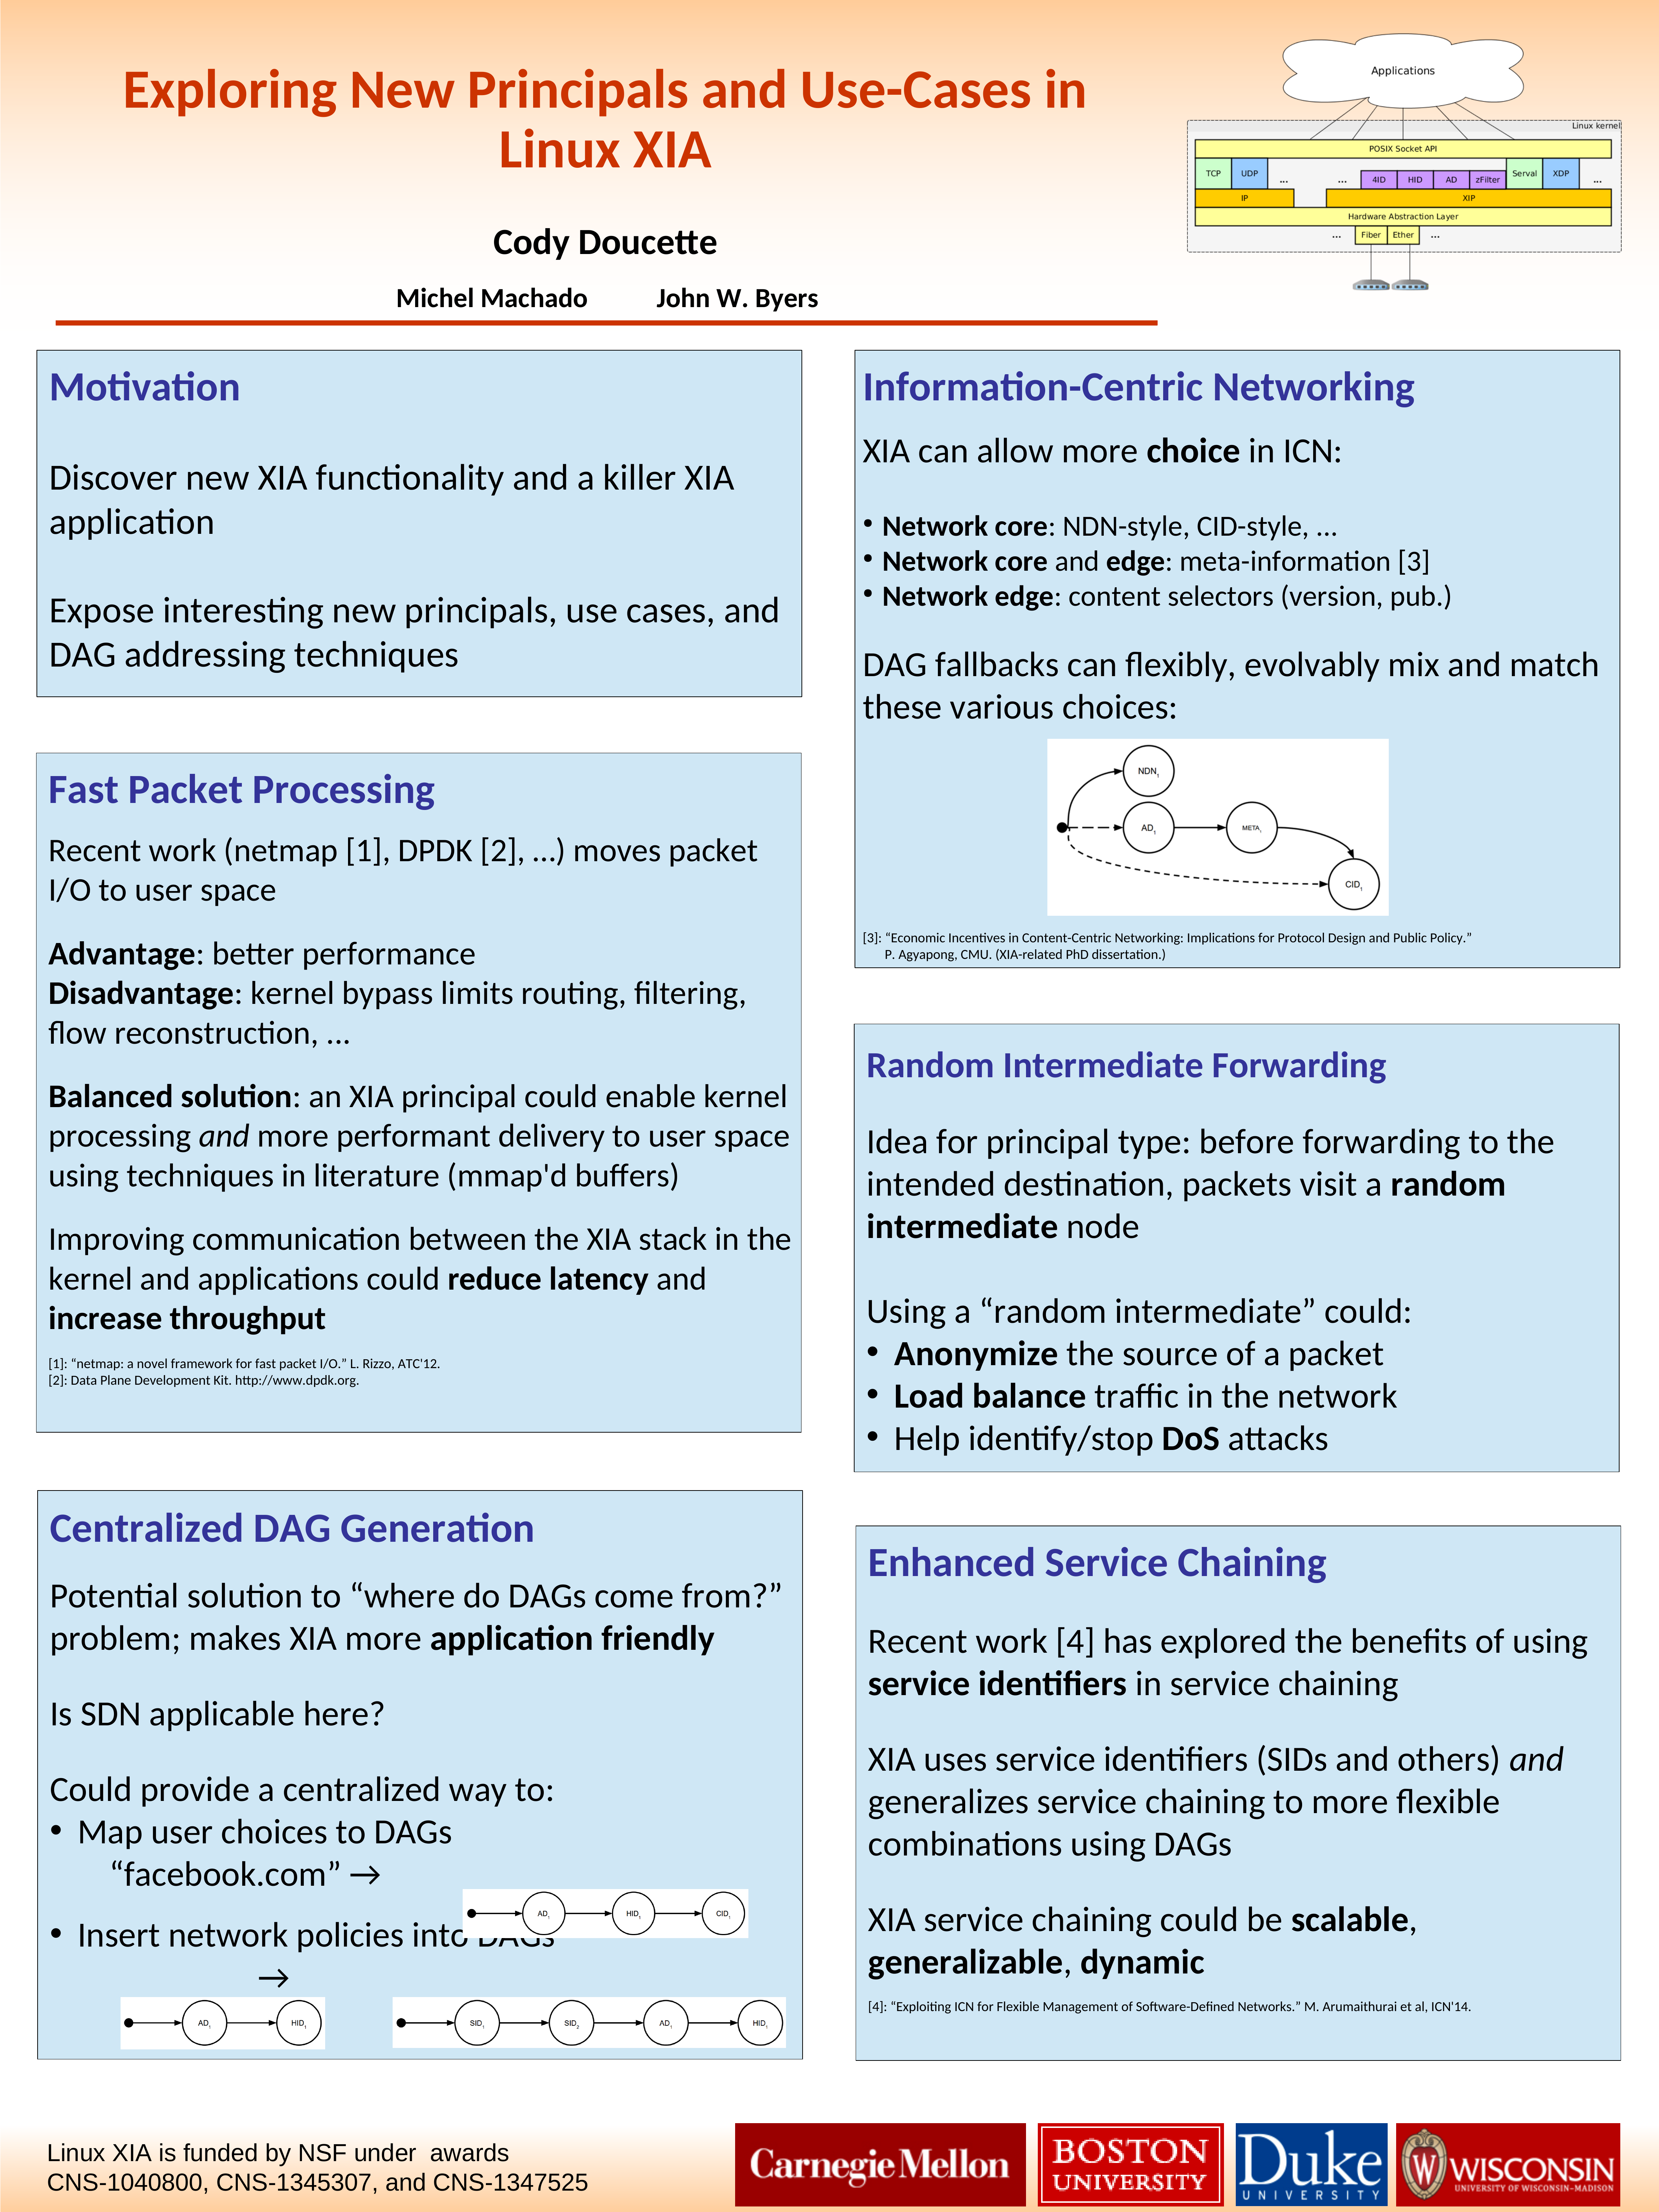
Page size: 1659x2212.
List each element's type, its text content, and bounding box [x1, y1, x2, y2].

text_box Centralized DAG Generation Potential solution to “where do DAGs come from?” problem; makes XIA more application friendly Is SDN applicable here? Could provide a centralized way to: Map user choices to DAGs “facebook.com” → Insert network policies into DAGs → [44, 1498, 808, 2042]
text_box [855, 350, 1620, 968]
text_box [0, 0, 1659, 332]
text_box [37, 1491, 803, 2059]
text_box Fast Packet Processing Recent work (netmap [1], DPDK [2], …) moves packet I/O to user space Advantage: better performance Disadvantage: kernel bypass limits routing, filtering, flow reconstruction, ... Balanced solution: an XIA principal could enable kernel processing and more performant delivery to user space using techniques in literature (mmap'd buffers) Improving communication between the XIA stack in the kernel and applications could reduce latency and increase throughput [1]: “netmap: a novel framework for fast packet I/O.” L. Rizzo, ATC'12. [2]: Data Plane Development Kit. http://www.dpdk.org. [43, 759, 807, 1391]
text_box [856, 1526, 1621, 2060]
picture [121, 1997, 325, 2049]
text_box Cody Doucette [55, 198, 1156, 281]
title Exploring New Principals and Use-Cases in Linux XIA [55, 44, 1156, 195]
picture [1179, 22, 1630, 302]
text_box Motivation Discover new XIA functionality and a killer XIA application Expose interesting new principals, use cases, and DAG addressing techniques [44, 356, 808, 727]
picture [1396, 2123, 1620, 2206]
picture [735, 2123, 1026, 2206]
picture [1038, 2123, 1224, 2206]
text_box Enhanced Service Chaining Recent work [4] has explored the benefits of using service identifiers in service chaining XIA uses service identifiers (SIDs and others) and generalizes service chaining to more flexible combinations using DAGs XIA service chaining could be scalable, generalizable, dynamic [4]: “Exploiting ICN for Flexible Management of Software-Defined Networks.” M. Arumaithurai et al, ICN'14. [862, 1532, 1627, 2017]
text_box Random Intermediate Forwarding Idea for principal type: before forwarding to the intended destination, packets visit a random intermediate node Using a “random intermediate” could: Anonymize the source of a packet Load balance traffic in the network Help identify/stop DoS attacks [861, 1037, 1625, 1460]
text_box [854, 1024, 1620, 1472]
text_box [36, 350, 802, 697]
text_box [0, 2126, 1659, 2212]
picture [463, 1889, 748, 1938]
text_box Information-Centric Networking XIA can allow more choice in ICN: Network core: NDN-style, CID-style, ... Network core and edge: meta-information [3] Network edge: content selectors (version, pub.) DAG fallbacks can flexibly, evolvably mix and match these various choices: [3]: “Economic Incentives in Content-Centric Networking: Implications for Protocol Design and Public Policy.” P. Agyapong, CMU. (XIA-related PhD dissertation.) [857, 356, 1621, 965]
picture [1236, 2123, 1388, 2206]
picture [1047, 739, 1389, 916]
text_box Michel Machado John W. Byers [57, 255, 1158, 337]
text_box Linux XIA is funded by NSF under awards CNS-1040800, CNS-1345307, and CNS-1347525 [41, 2134, 687, 2199]
picture [393, 1997, 786, 2048]
text_box [36, 753, 801, 1432]
